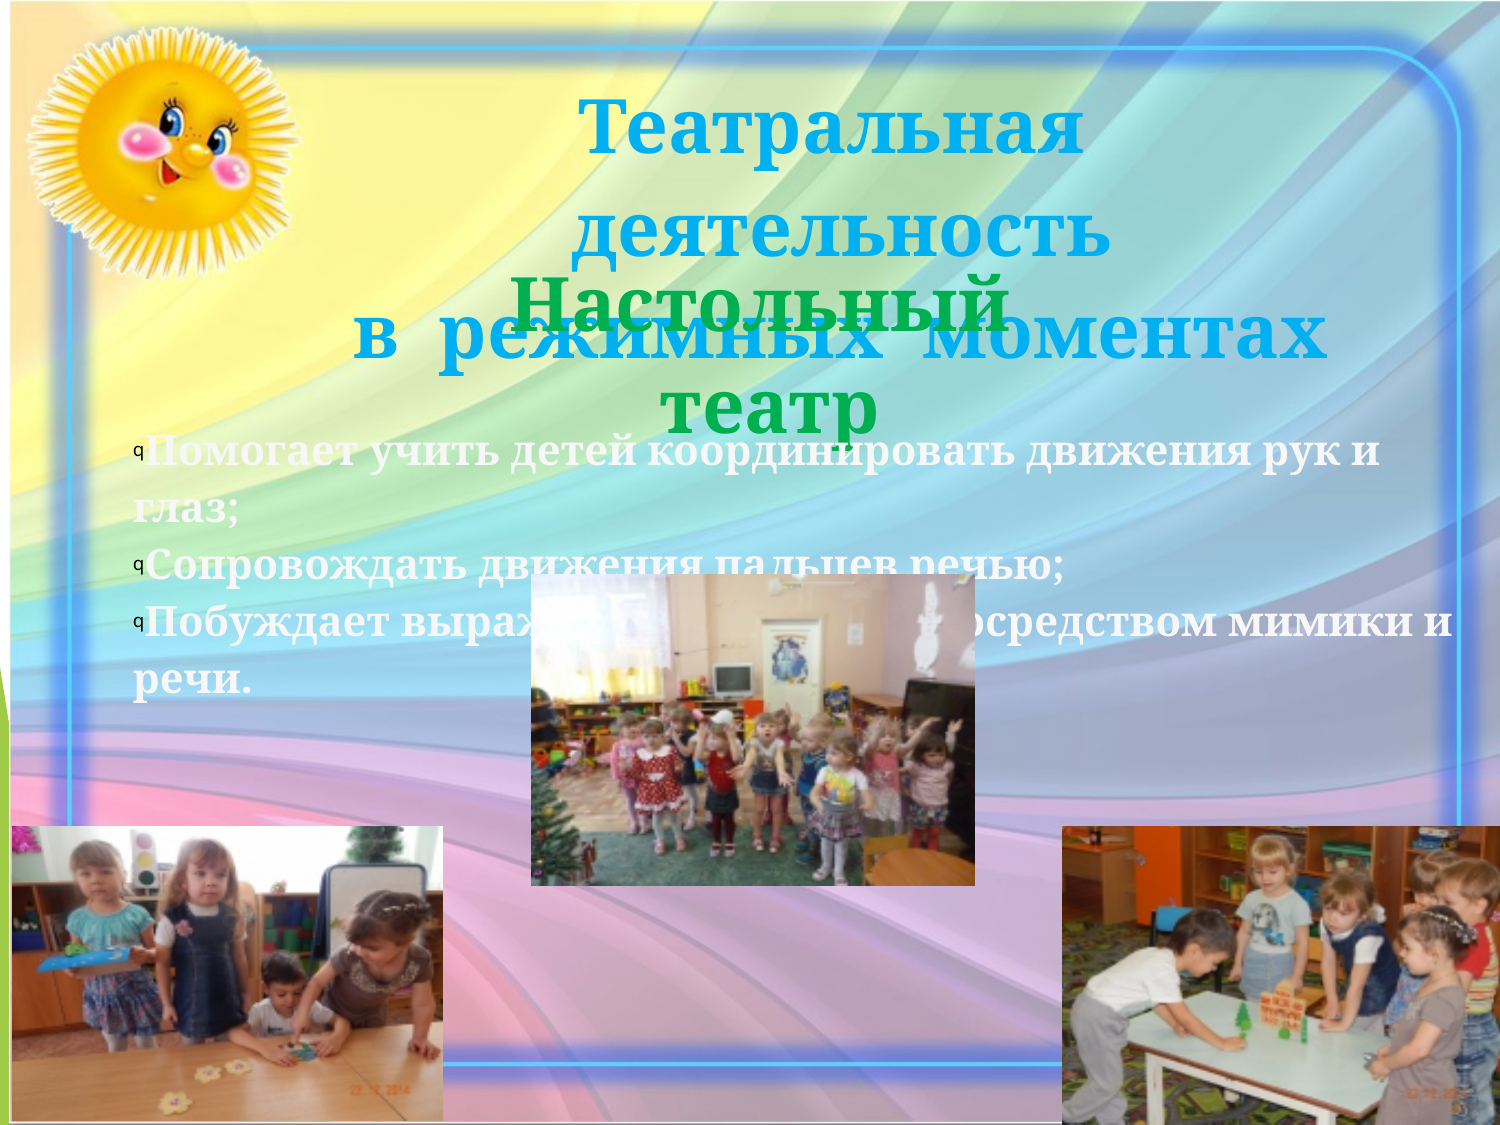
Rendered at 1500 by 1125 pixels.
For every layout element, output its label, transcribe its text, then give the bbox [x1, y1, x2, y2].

text_box Помогает учить детей координировать движения рук и глаз; Сопровождать движения пальцев речью; Побуждает выражать свои эмоции посредством мимики и речи. [118, 413, 1495, 709]
text_box Театральная деятельность в режимных моментах [325, 66, 1358, 264]
text_box Настольный театр [402, 243, 1138, 350]
picture [9, 0, 1500, 1125]
